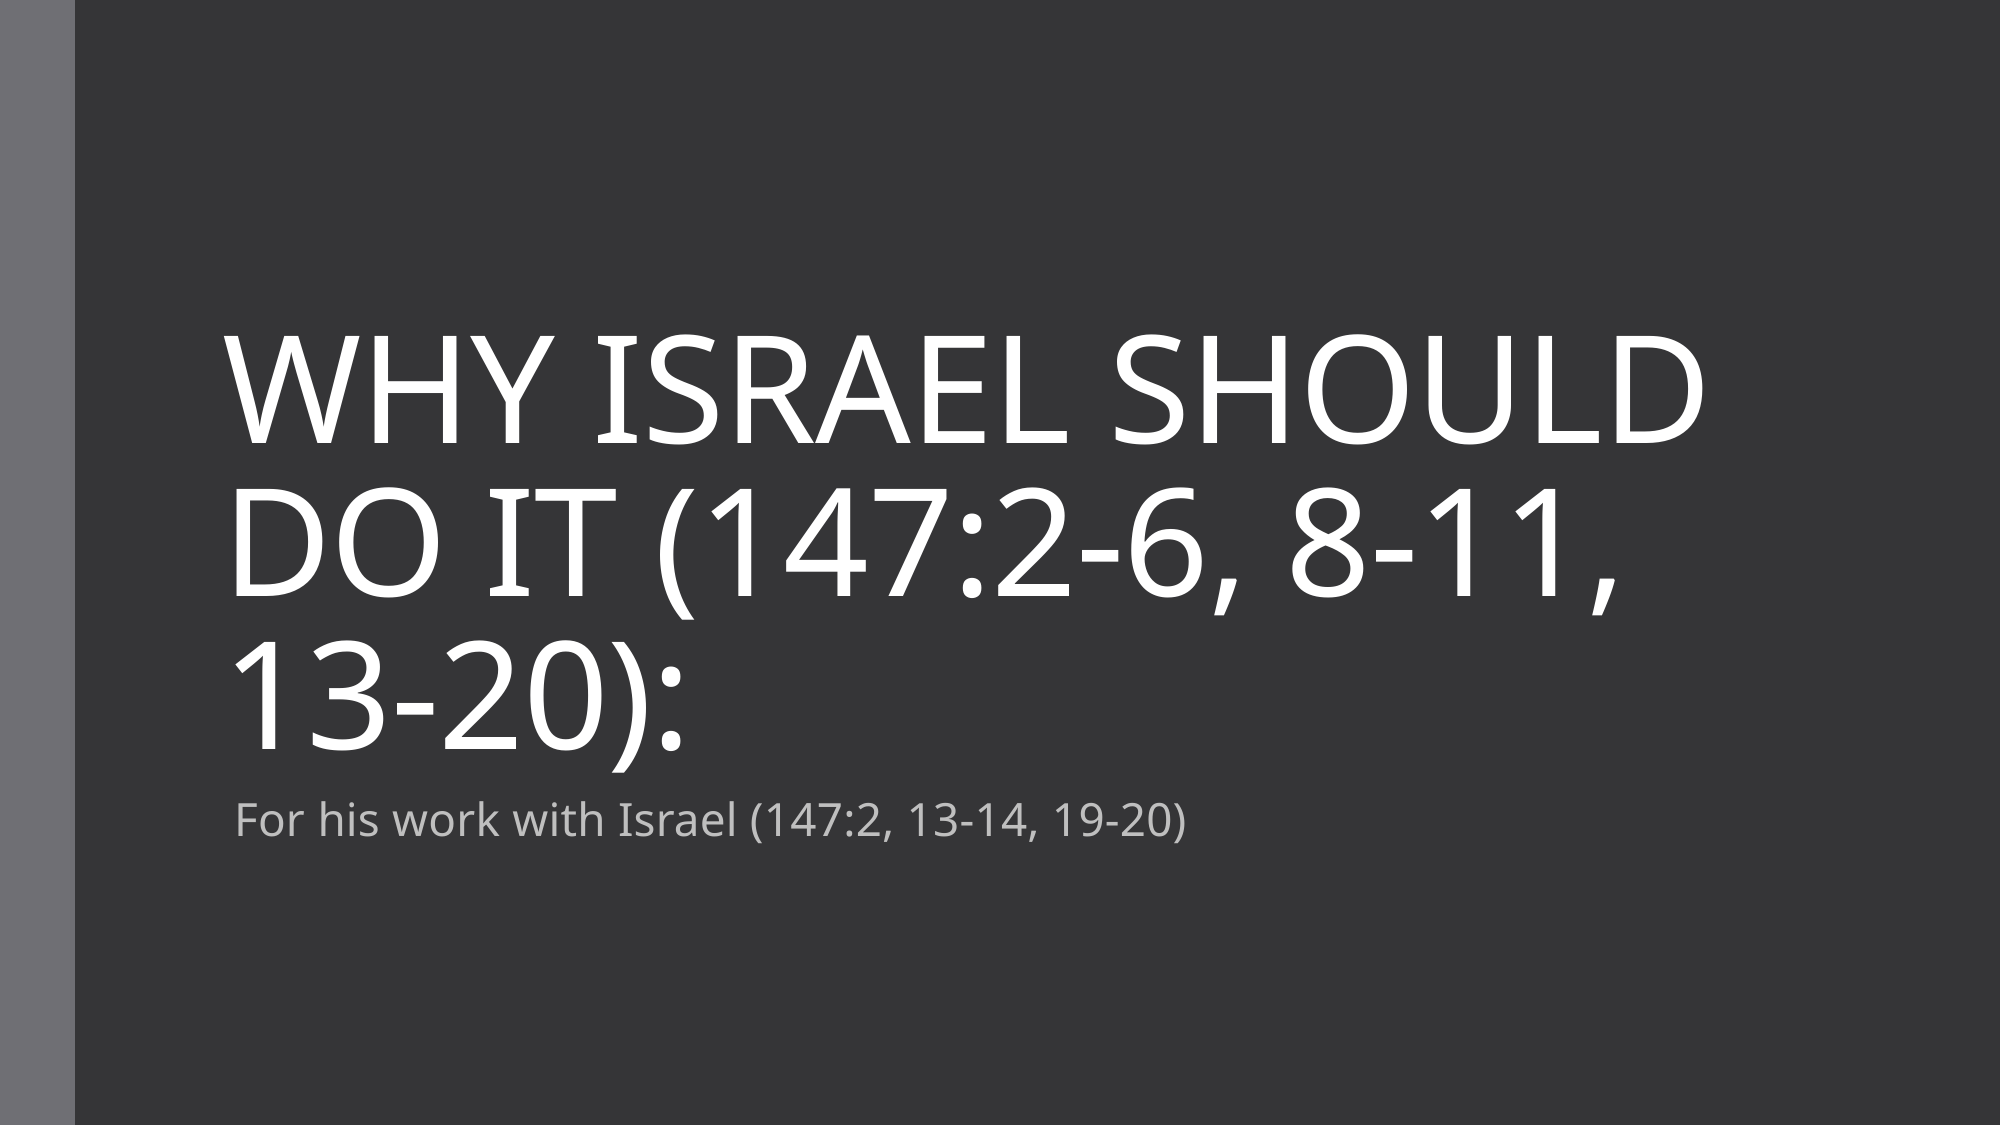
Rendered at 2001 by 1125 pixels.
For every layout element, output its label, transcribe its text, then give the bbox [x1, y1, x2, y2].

subtitle For his work with Israel (147:2, 13-14, 19-20) [206, 787, 1752, 1066]
title WHY ISRAEL SHOULD DO IT (147:2-6, 8-11, 13-20): [206, 124, 1752, 787]
